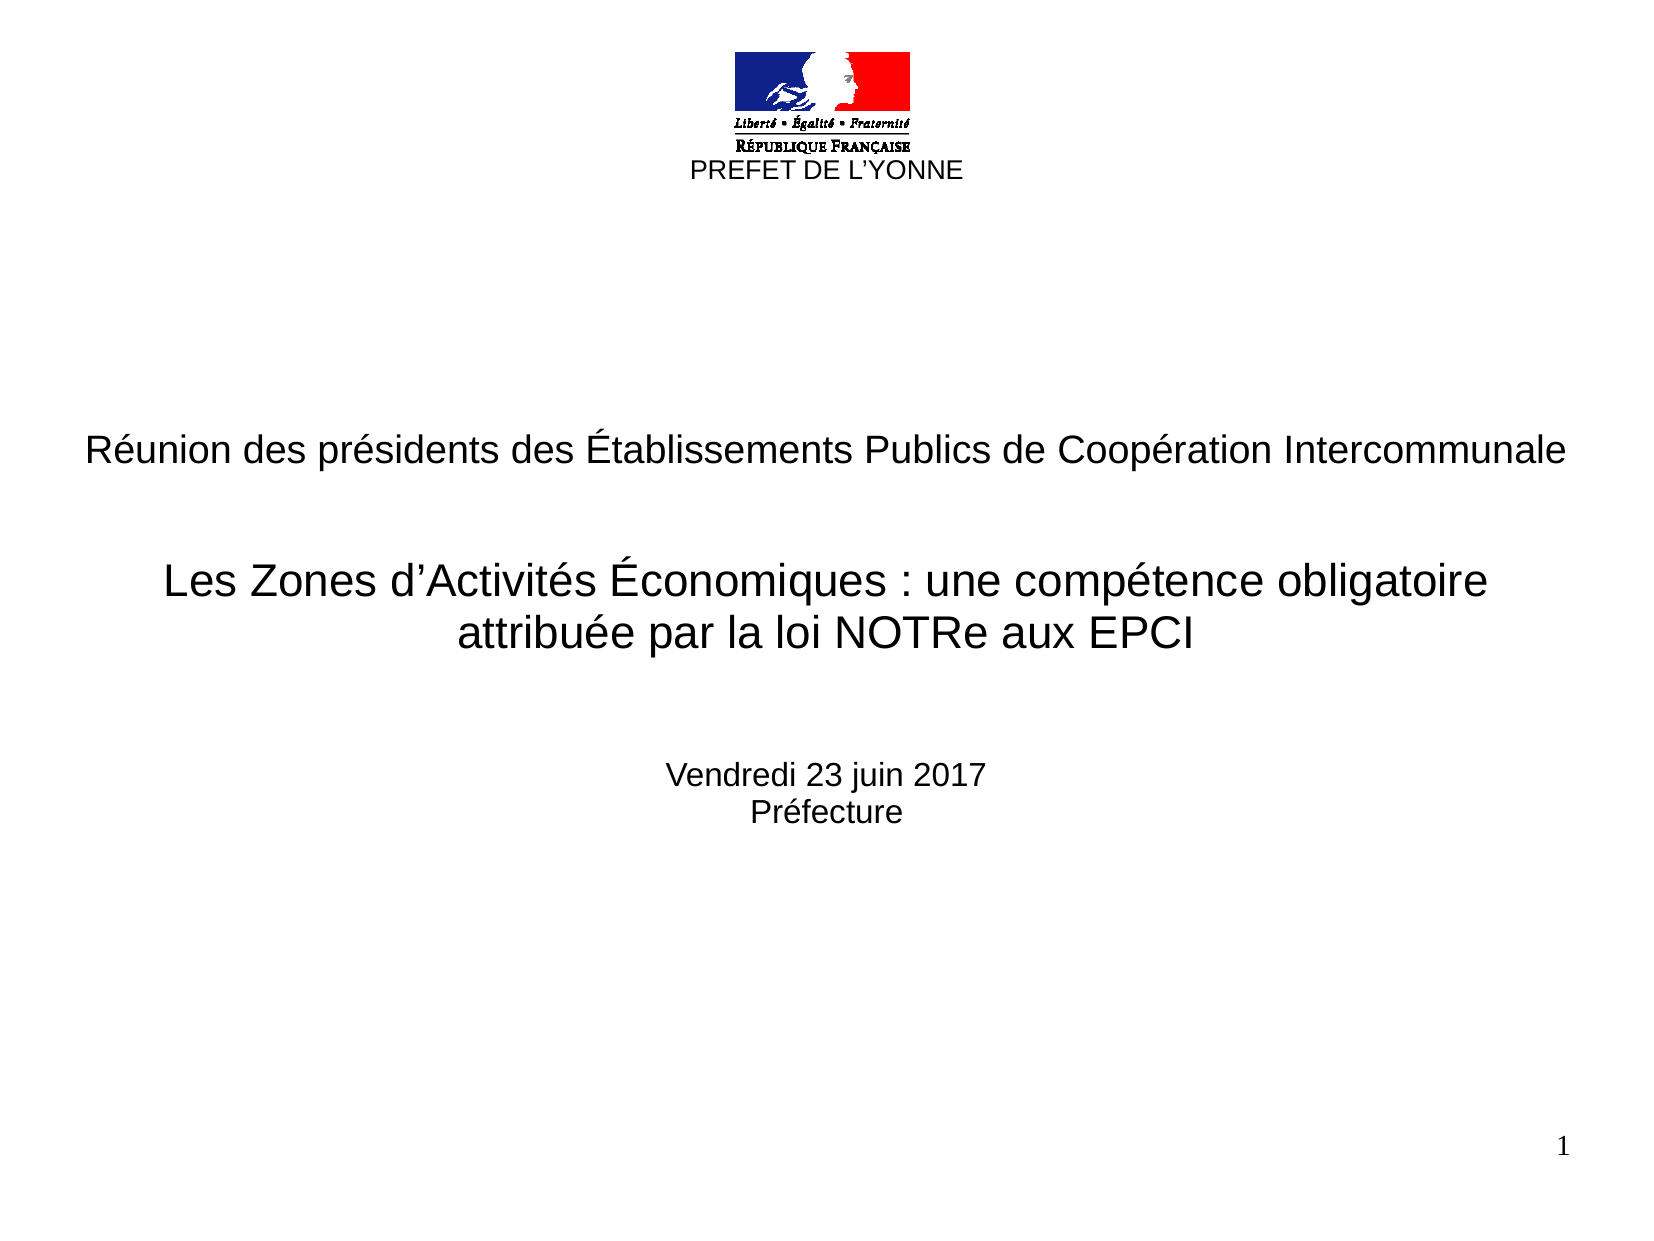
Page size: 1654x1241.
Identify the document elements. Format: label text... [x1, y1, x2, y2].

title PREFET DE L’YONNE [82, 49, 1571, 257]
subtitle Réunion des présidents des Établissements Publics de Coopération Intercommunale Les Zones d’Activités Économiques : une compétence obligatoire attribuée par la loi NOTRe aux EPCI Vendredi 23 juin 2017 Préfecture [82, 290, 1571, 1010]
chart [733, 49, 910, 154]
